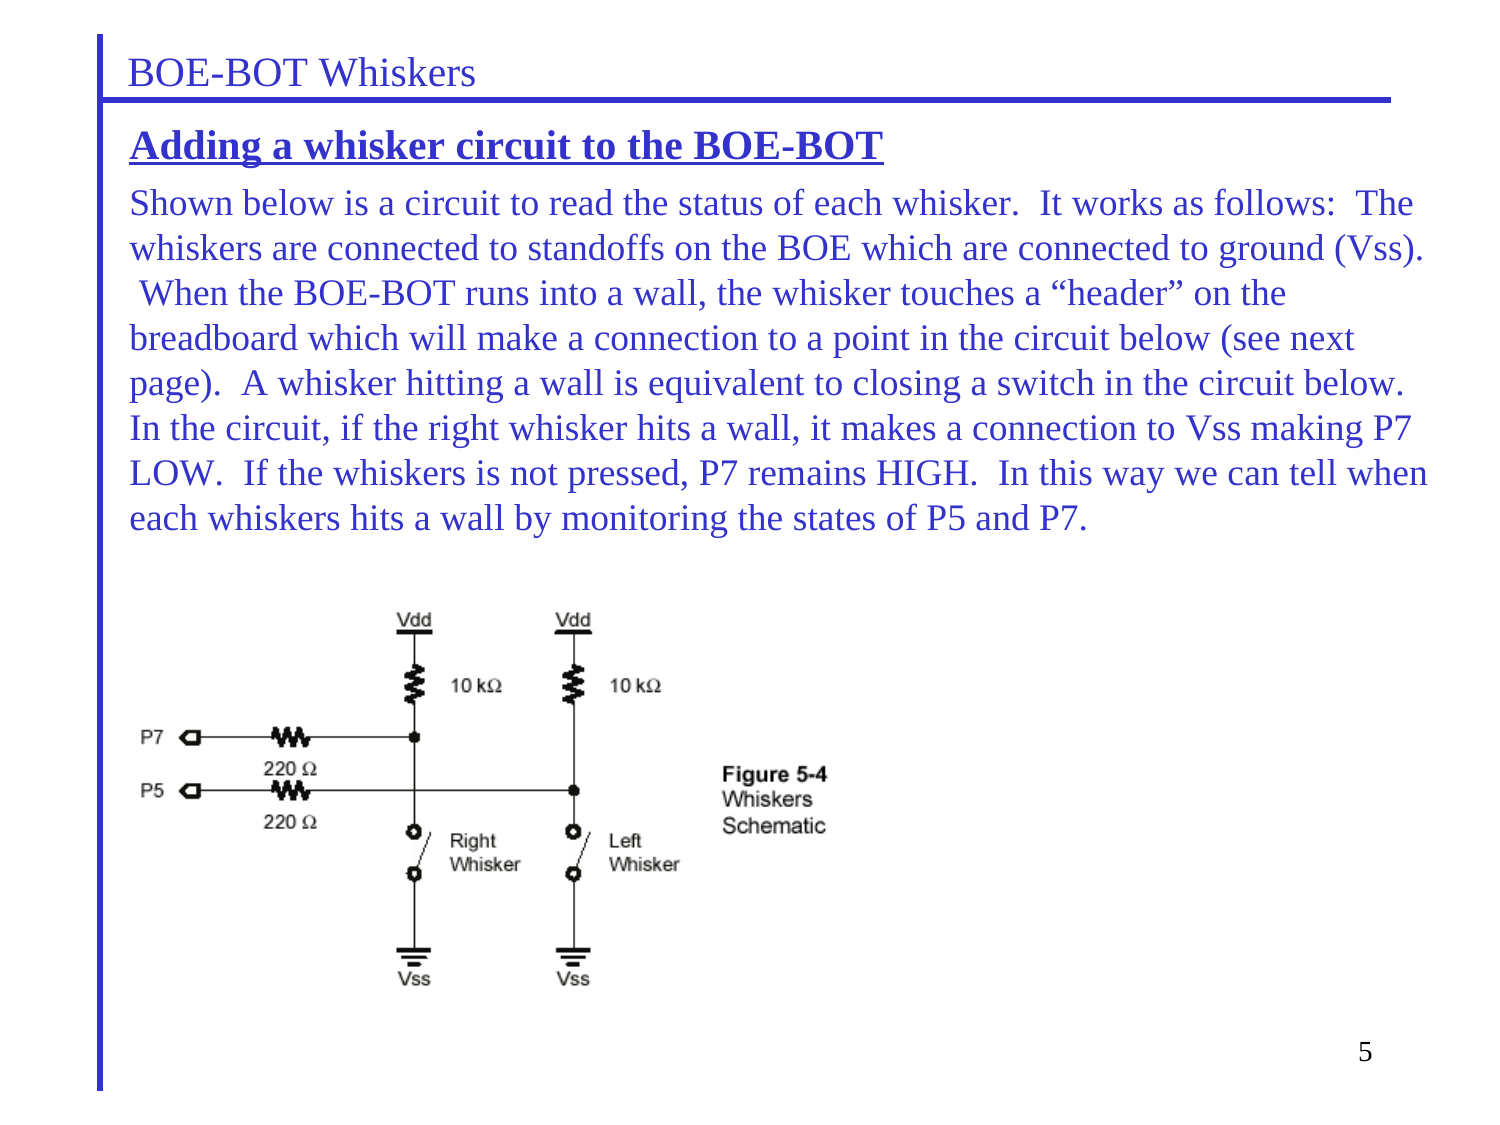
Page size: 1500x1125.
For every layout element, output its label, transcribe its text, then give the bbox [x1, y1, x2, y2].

picture [112, 597, 863, 1003]
text_box <number> [1074, 1025, 1388, 1101]
text_box BOE-BOT Whiskers [112, 37, 1450, 88]
text_box Adding a whisker circuit to the BOE-BOT Shown below is a circuit to read the status of each whisker. It works as follows: The whiskers are connected to standoffs on the BOE which are connected to ground (Vss). When the BOE-BOT runs into a wall, the whisker touches a “header” on the breadboard which will make a connection to a point in the circuit below (see next page). A whisker hitting a wall is equivalent to closing a switch in the circuit below. In the circuit, if the right whisker hits a wall, it makes a connection to Vss making P7 LOW. If the whiskers is not pressed, P7 remains HIGH. In this way we can tell when each whiskers hits a wall by monitoring the states of P5 and P7. [114, 110, 1448, 542]
